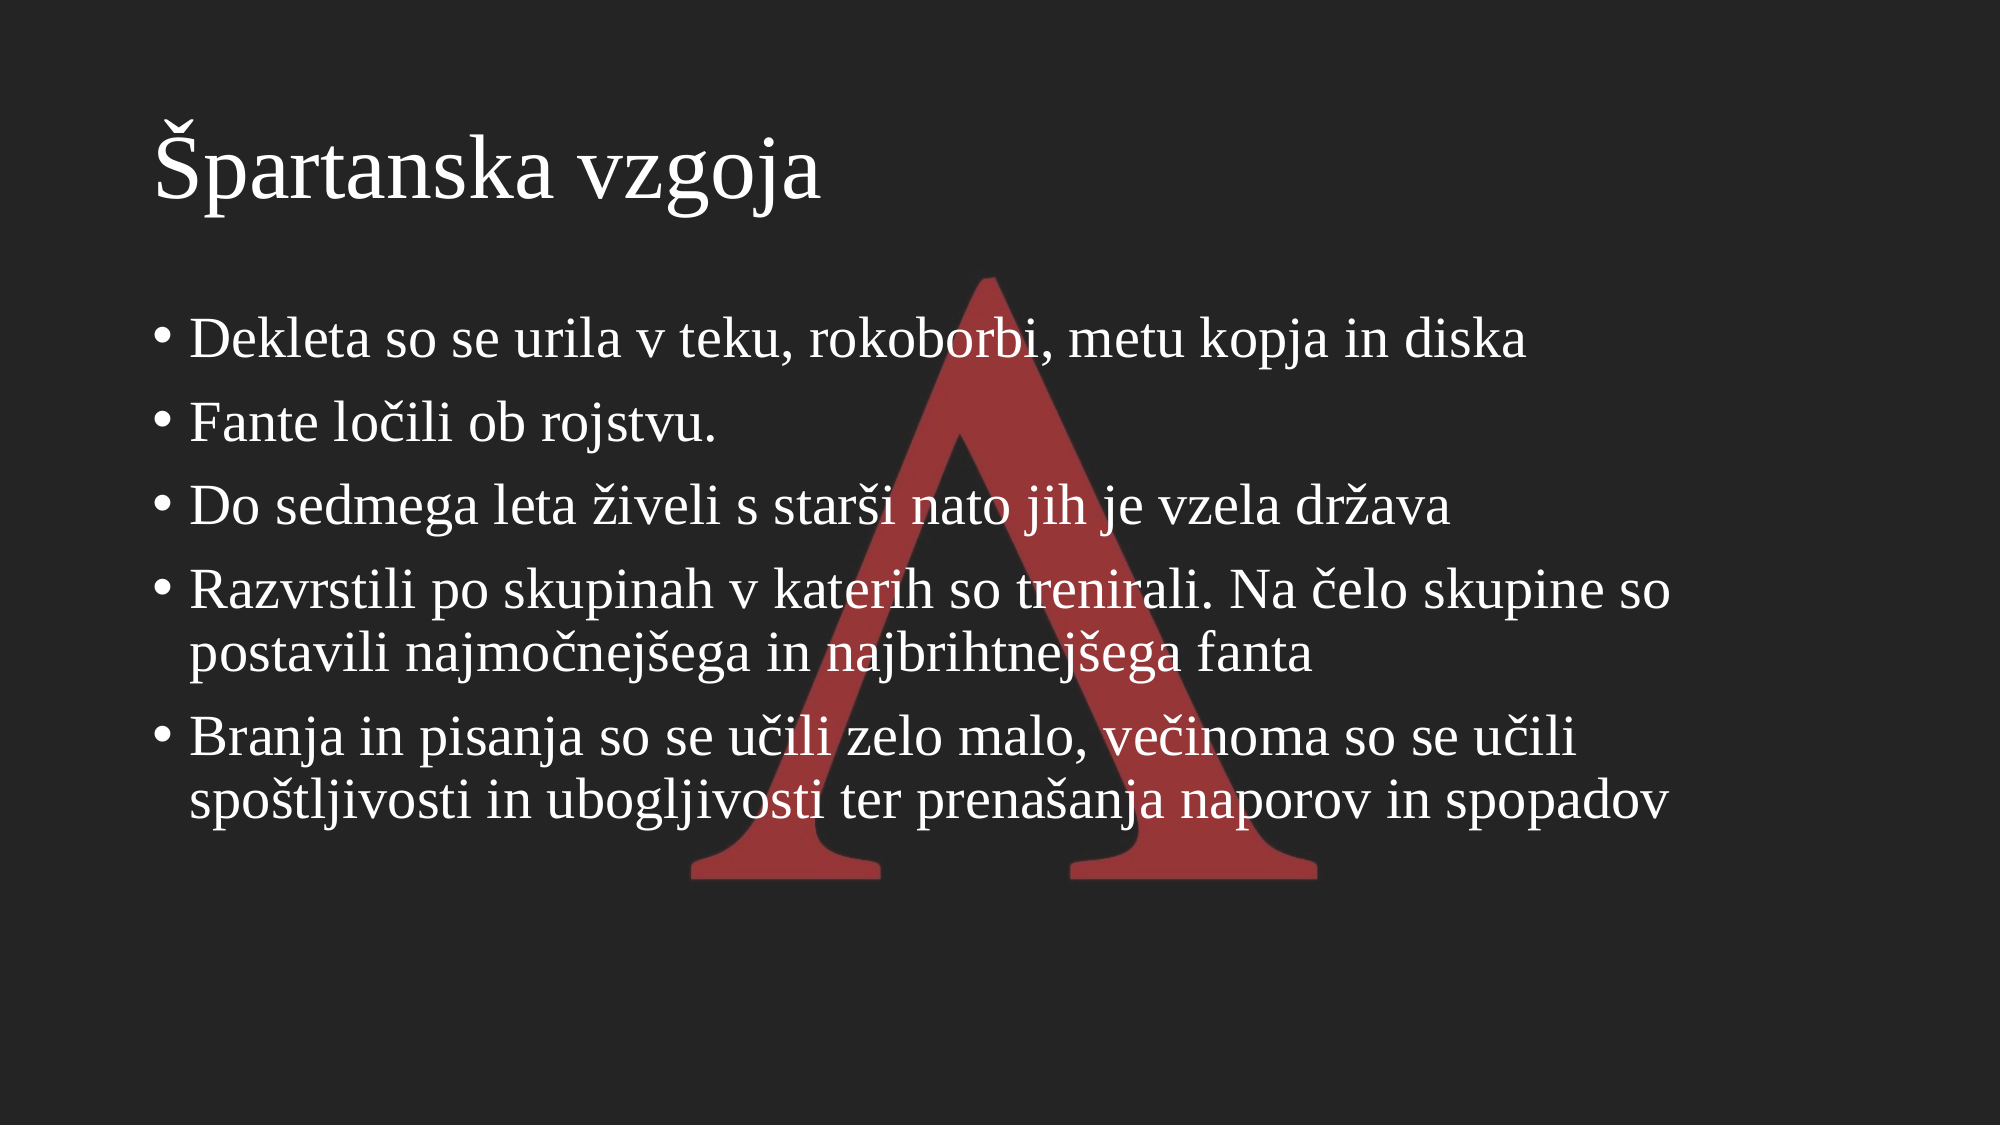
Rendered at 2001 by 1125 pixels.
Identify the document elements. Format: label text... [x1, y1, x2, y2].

list Dekleta so se urila v teku, rokoborbi, metu kopja in diska Fante ločili ob rojstvu. Do sedmega leta živeli s starši nato jih je vzela država Razvrstili po skupinah v katerih so trenirali. Na čelo skupine so postavili najmočnejšega in najbrihtnejšega fanta Branja in pisanja so se učili zelo malo, večinoma so se učili spoštljivosti in ubogljivosti ter prenašanja naporov in spopadov [137, 299, 1863, 1014]
title Špartanska vzgoja [137, 59, 1863, 278]
